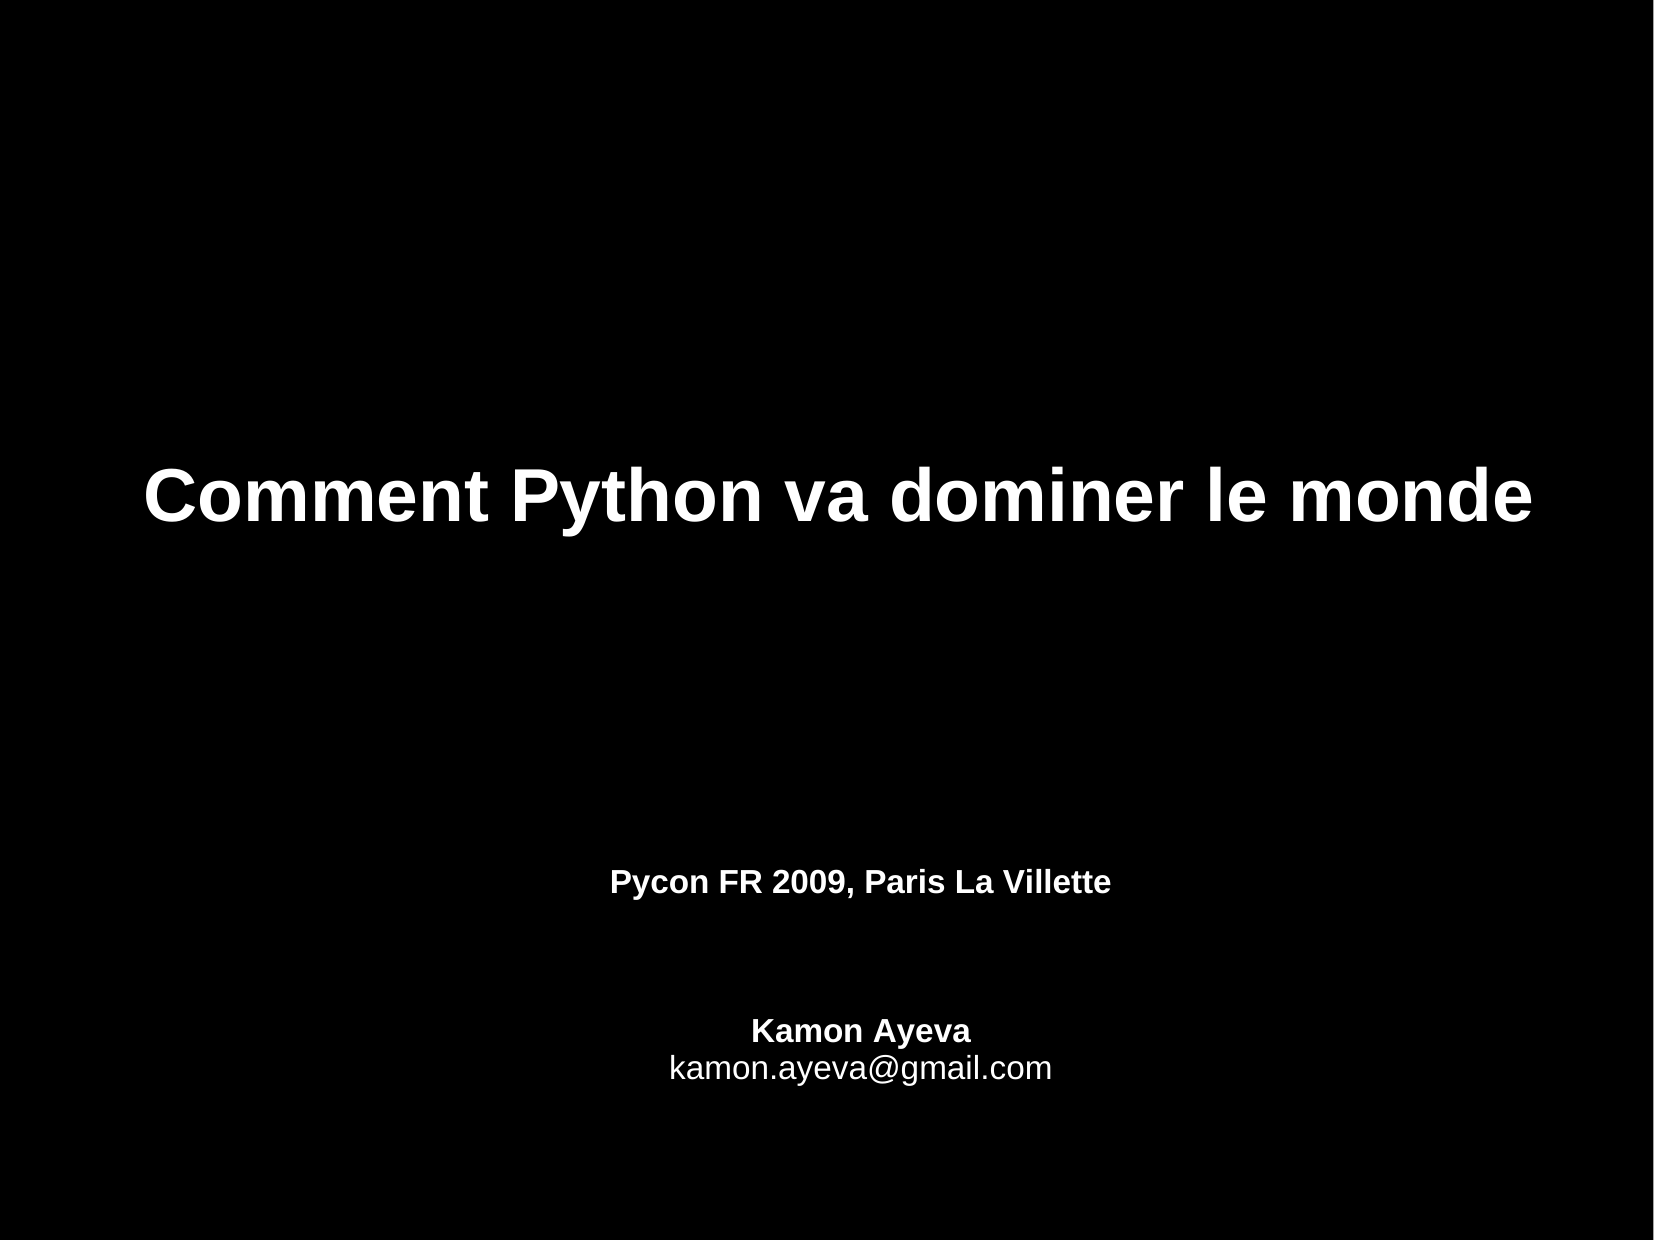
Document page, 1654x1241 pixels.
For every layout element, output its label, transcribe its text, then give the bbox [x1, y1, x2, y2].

title Comment Python va dominer le monde [24, 210, 1654, 697]
subtitle Pycon FR 2009, Paris La Villette Kamon Ayeva kamon.ayeva@gmail.com [390, 797, 1297, 1227]
